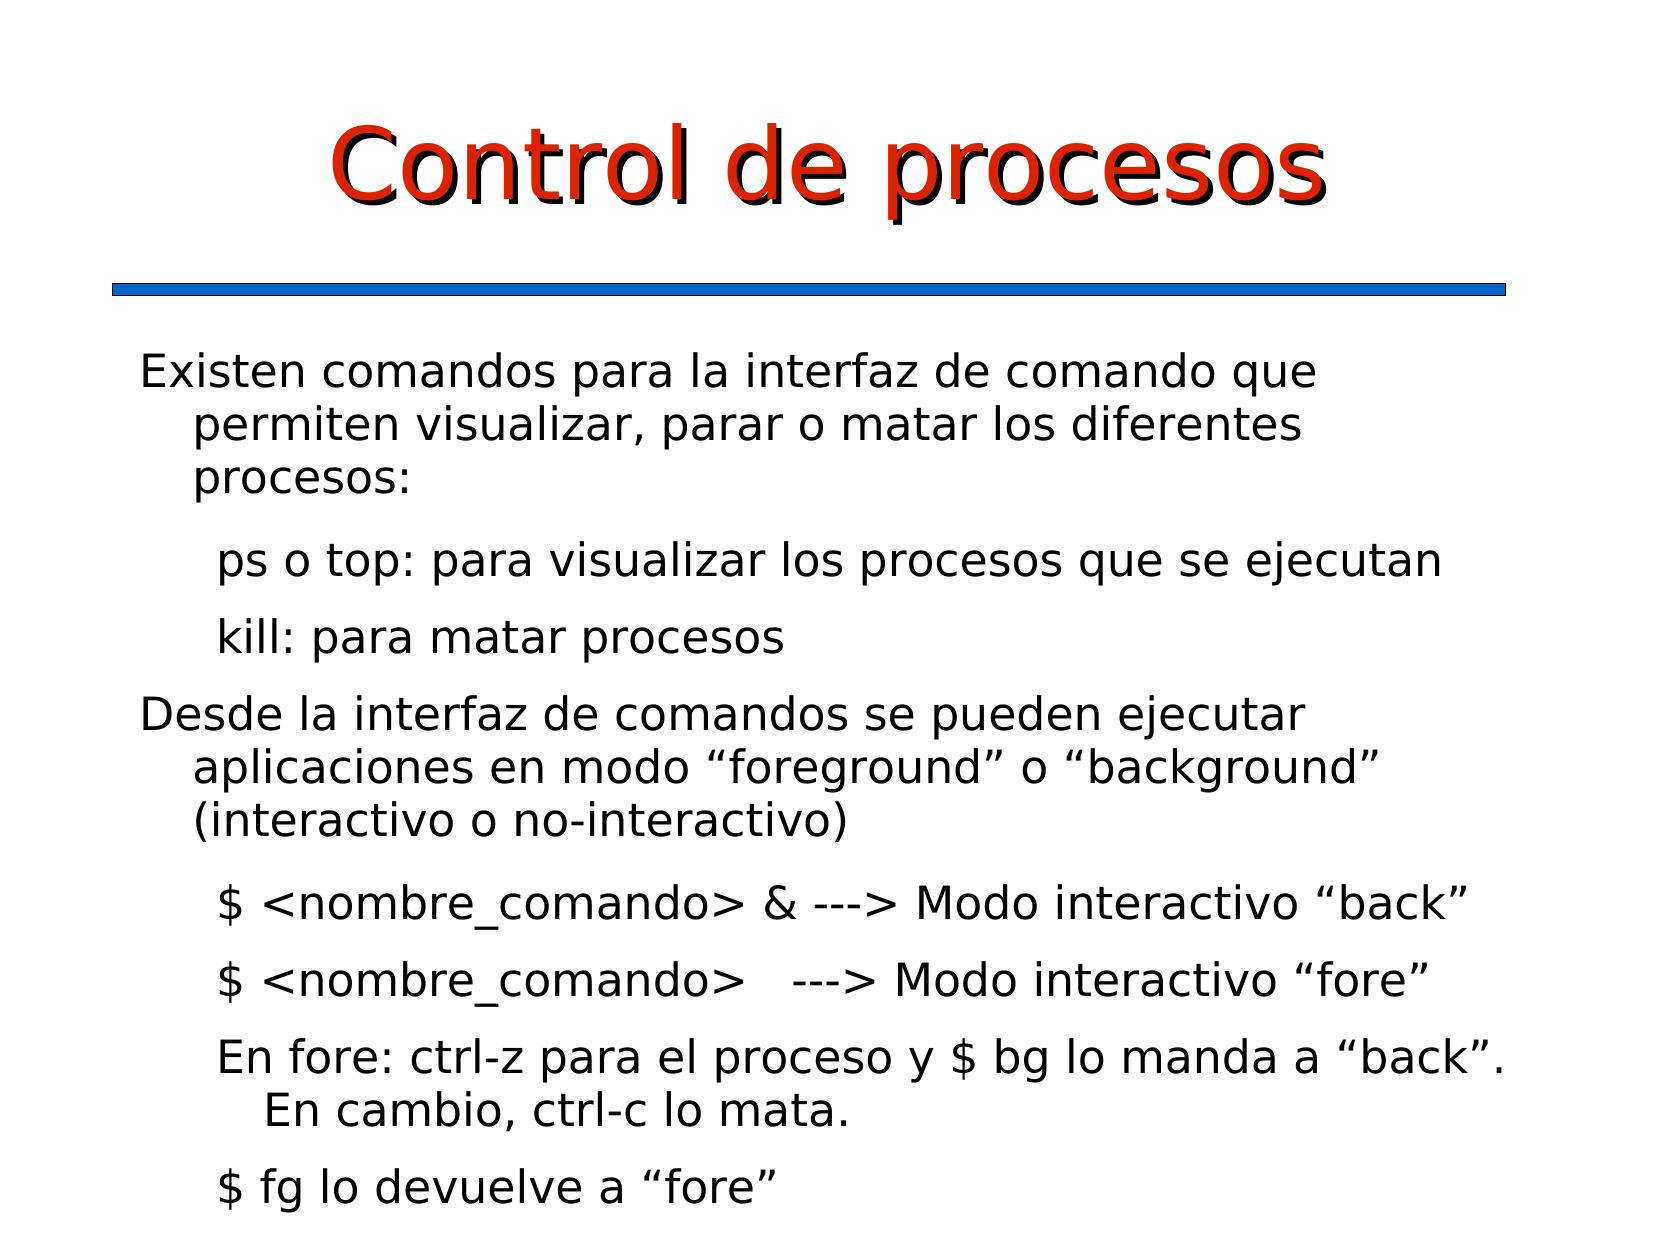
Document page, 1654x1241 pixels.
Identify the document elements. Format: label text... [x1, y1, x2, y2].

title Control de procesos [121, 107, 1534, 224]
list Existen comandos para la interfaz de comando que permiten visualizar, parar o matar los diferentes procesos: ps o top: para visualizar los procesos que se ejecutan kill: para matar procesos Desde la interfaz de comandos se pueden ejecutar aplicaciones en modo “foreground” o “background” (interactivo o no-interactivo) $ <nombre_comando> & ---> Modo interactivo “back” $ <nombre_comando> ---> Modo interactivo “fore” En fore: ctrl-z para el proceso y $ bg lo manda a “back”. En cambio, ctrl-c lo mata. $ fg lo devuelve a “fore” [121, 344, 1534, 1215]
